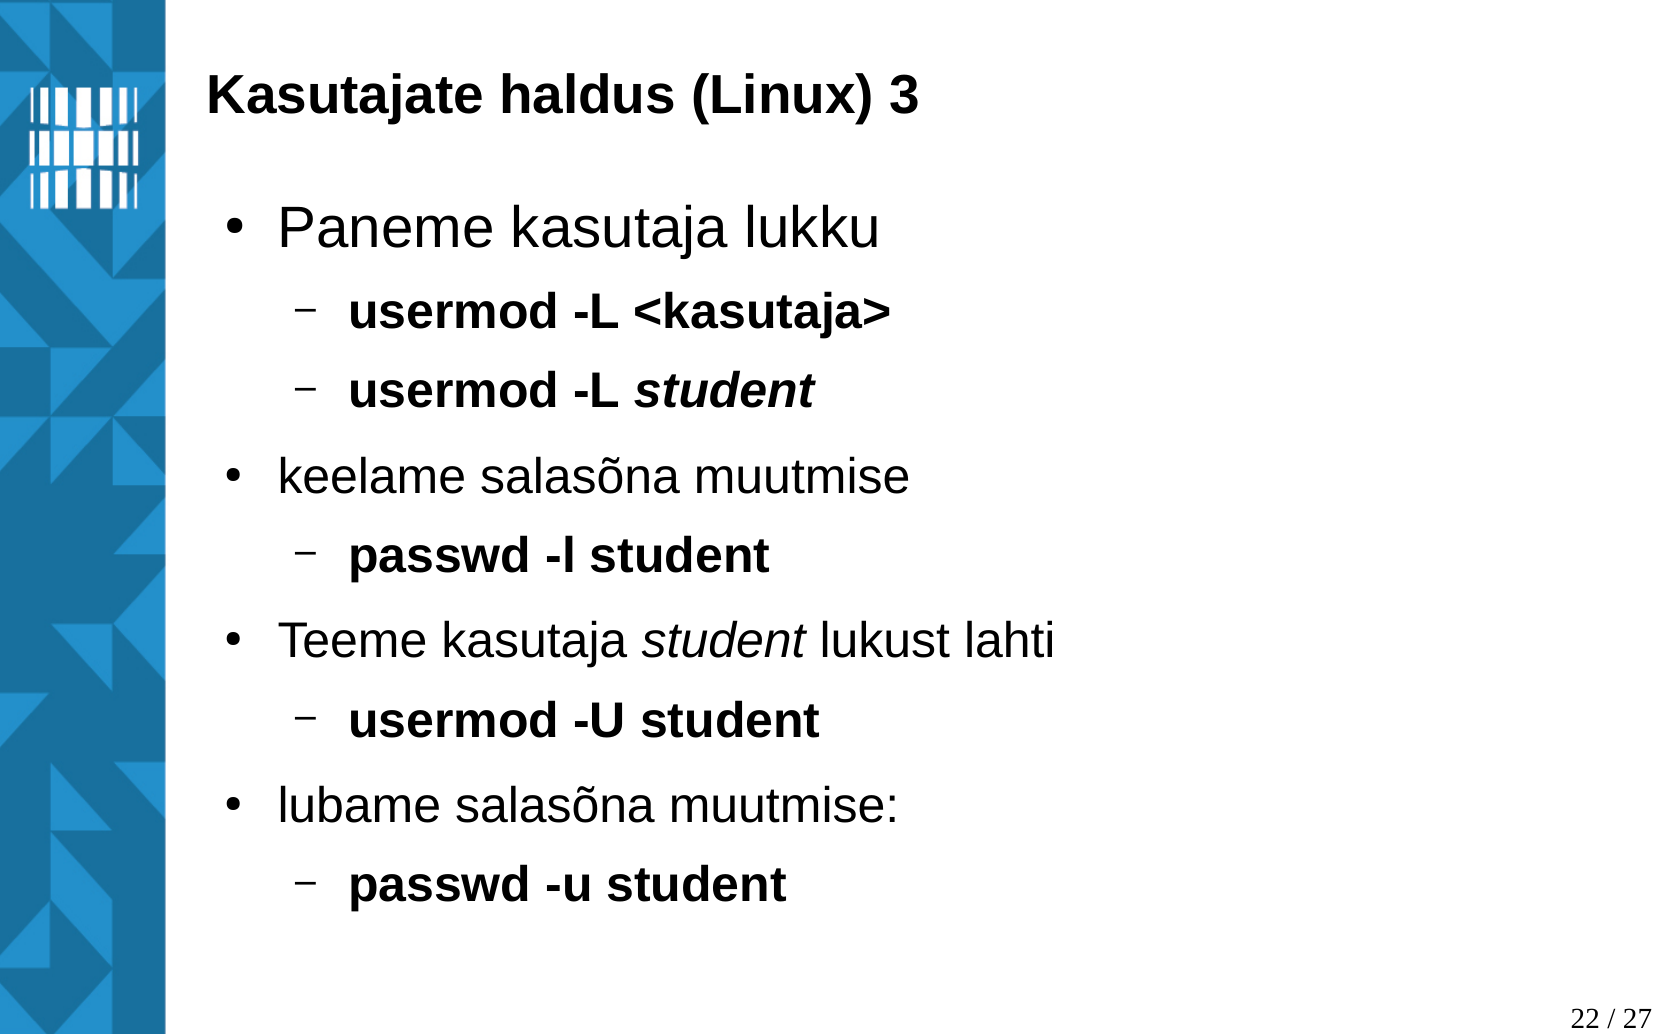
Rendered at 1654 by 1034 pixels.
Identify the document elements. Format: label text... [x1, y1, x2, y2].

list Paneme kasutaja lukku usermod -L <kasutaja> usermod -L student keelame salasõna muutmise passwd -l student Teeme kasutaja student lukust lahti usermod -U student lubame salasõna muutmise: passwd -u student [206, 194, 1536, 913]
title Kasutajate haldus (Linux) 3 [206, 41, 1506, 148]
